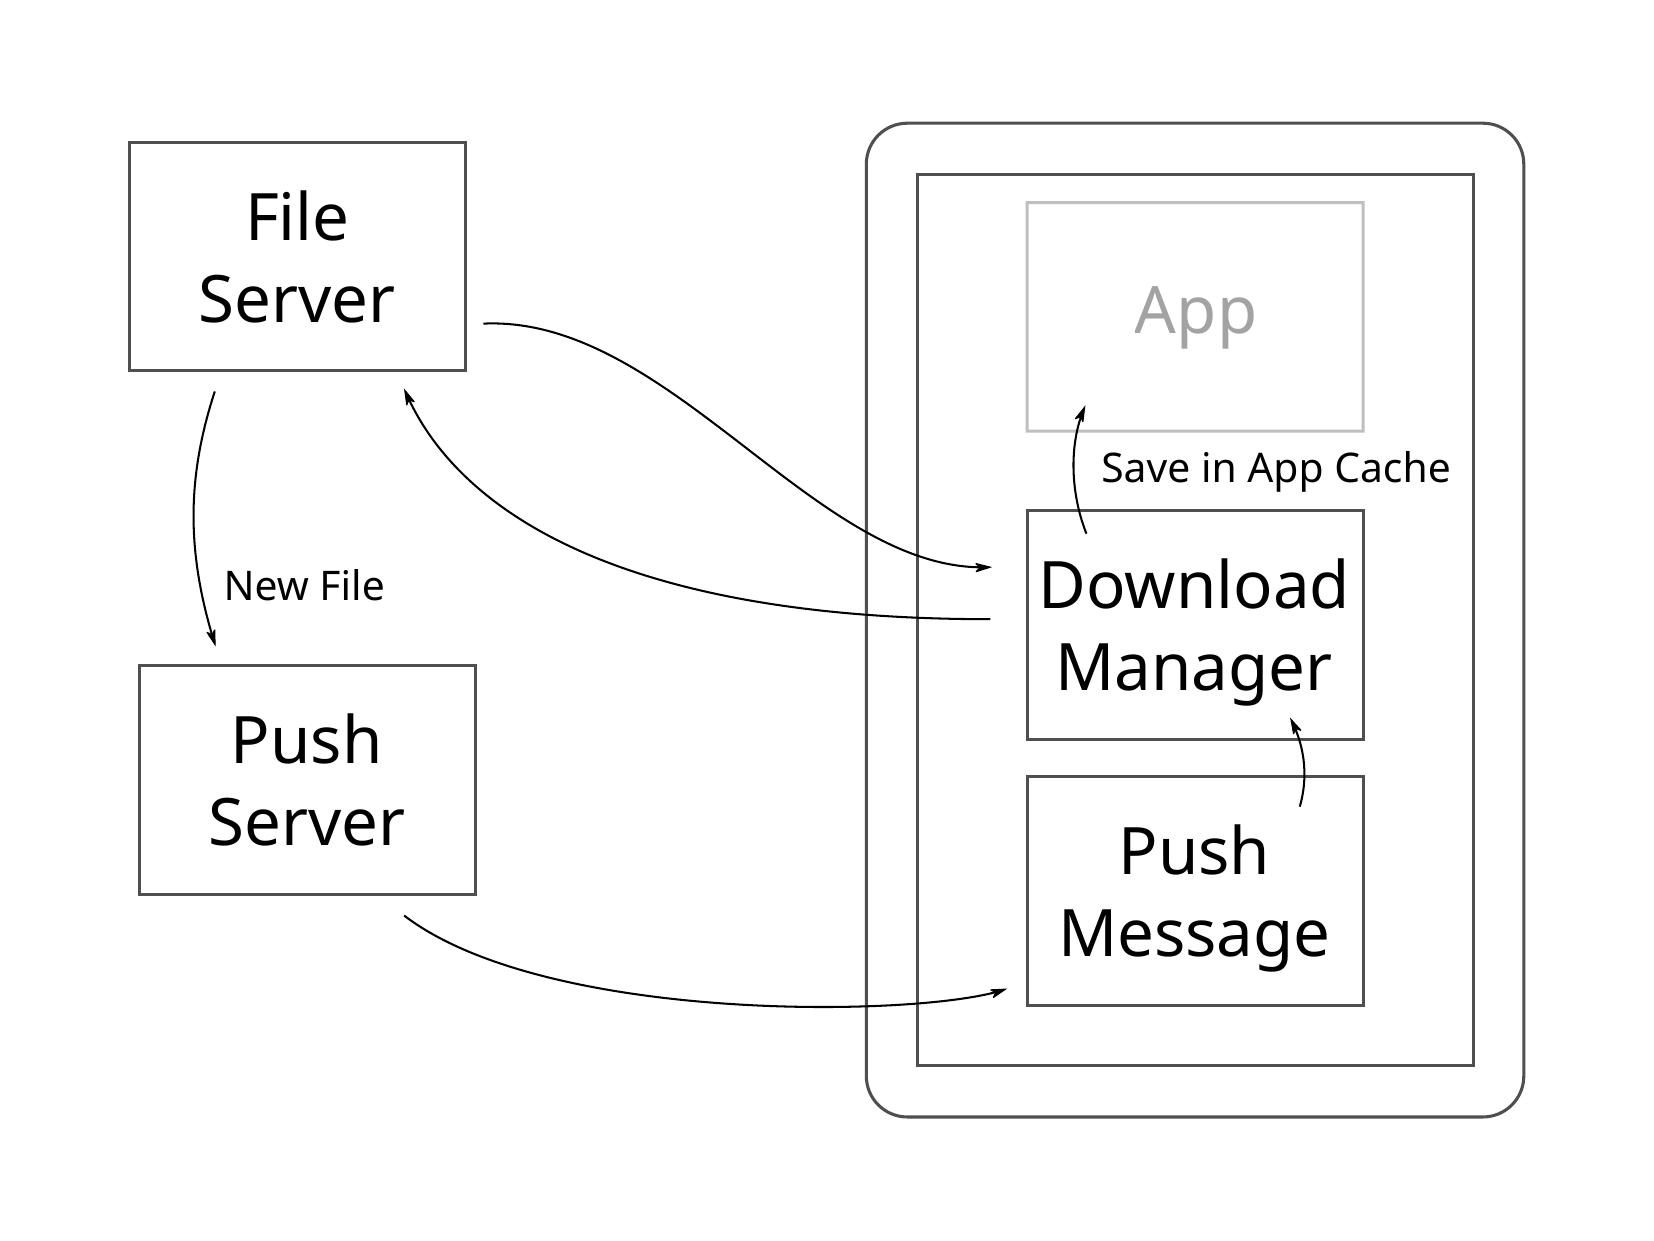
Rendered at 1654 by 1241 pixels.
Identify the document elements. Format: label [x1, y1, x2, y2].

picture [106, 100, 1547, 1141]
